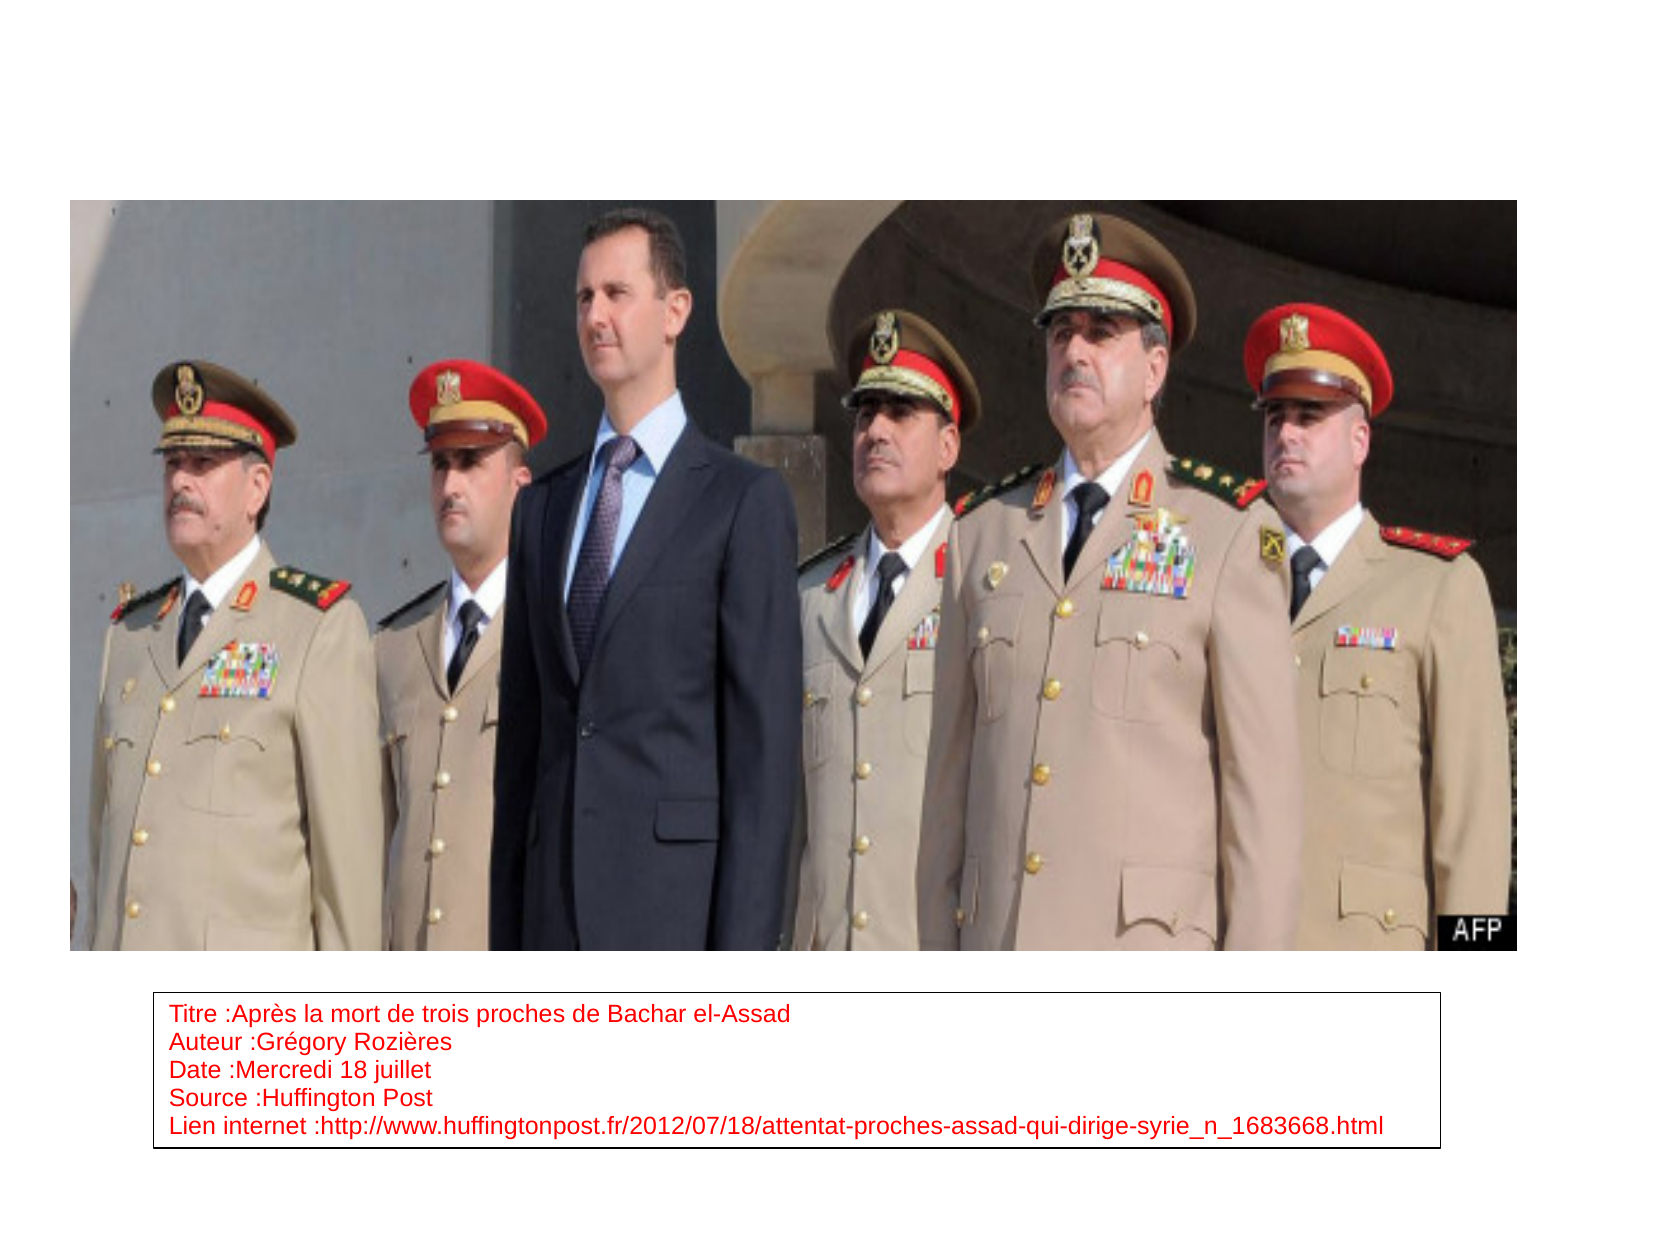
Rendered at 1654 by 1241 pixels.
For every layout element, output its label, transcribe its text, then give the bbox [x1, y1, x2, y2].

picture [70, 200, 1517, 951]
text_box Titre :Après la mort de trois proches de Bachar el-Assad Auteur :Grégory Rozières Date :Mercredi 18 juillet Source :Huffington Post Lien internet :http://www.huffingtonpost.fr/2012/07/18/attentat-proches-assad-qui-dirige-syrie_n_1683668.html [153, 992, 1441, 1148]
